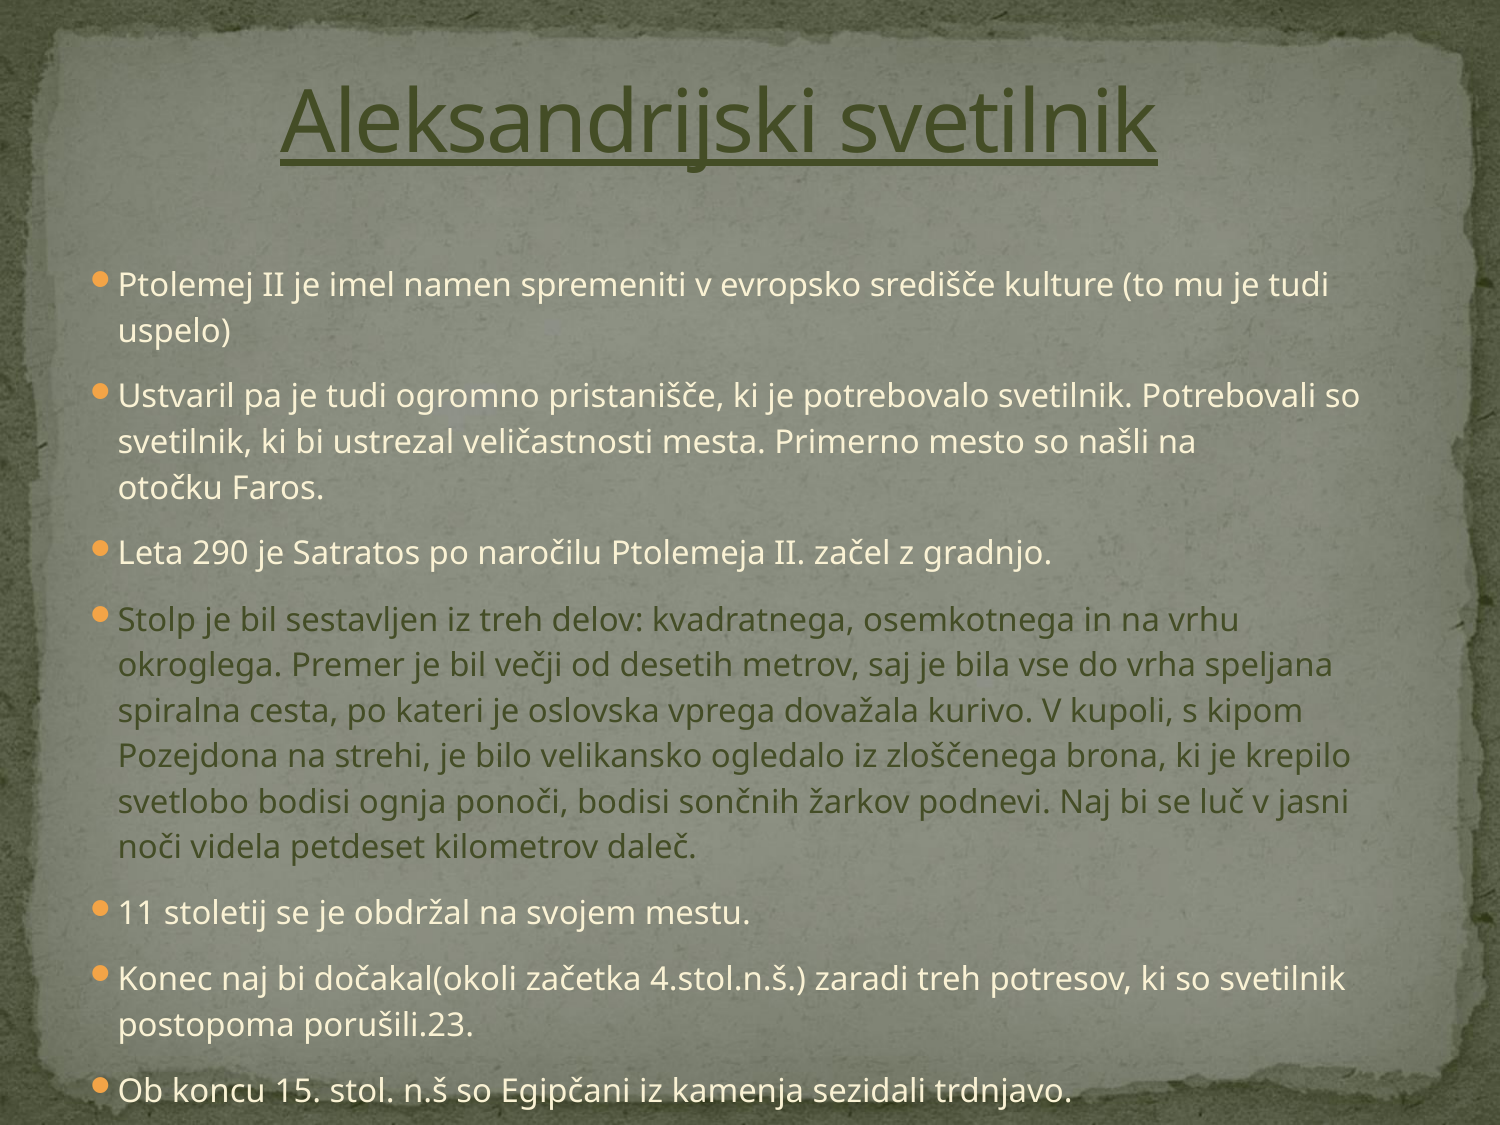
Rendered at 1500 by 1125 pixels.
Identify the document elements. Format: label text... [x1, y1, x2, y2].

title Aleksandrijski svetilnik [265, 42, 1177, 178]
list Ptolemej II je imel namen spremeniti v evropsko središče kulture (to mu je tudi uspelo) Ustvaril pa je tudi ogromno pristanišče, ki je potrebovalo svetilnik. Potrebovali so svetilnik, ki bi ustrezal veličastnosti mesta. Primerno mesto so našli na otočku Faros. Leta 290 je Satratos po naročilu Ptolemeja II. začel z gradnjo. Stolp je bil sestavljen iz treh delov: kvadratnega, osemkotnega in na vrhu okroglega. Premer je bil večji od desetih metrov, saj je bila vse do vrha speljana spiralna cesta, po kateri je oslovska vprega dovažala kurivo. V kupoli, s kipom Pozejdona na strehi, je bilo velikansko ogledalo iz zloščenega brona, ki je krepilo svetlobo bodisi ognja ponoči, bodisi sončnih žarkov podnevi. Naj bi se luč v jasni noči videla petdeset kilometrov daleč. 11 stoletij se je obdržal na svojem mestu. Konec naj bi dočakal(okoli začetka 4.stol.n.š.) zaradi treh potresov, ki so svetilnik postopoma porušili.23. Ob koncu 15. stol. n.š so Egipčani iz kamenja sezidali trdnjavo. [75, 249, 1425, 1125]
picture [0, 0, 1500, 1125]
